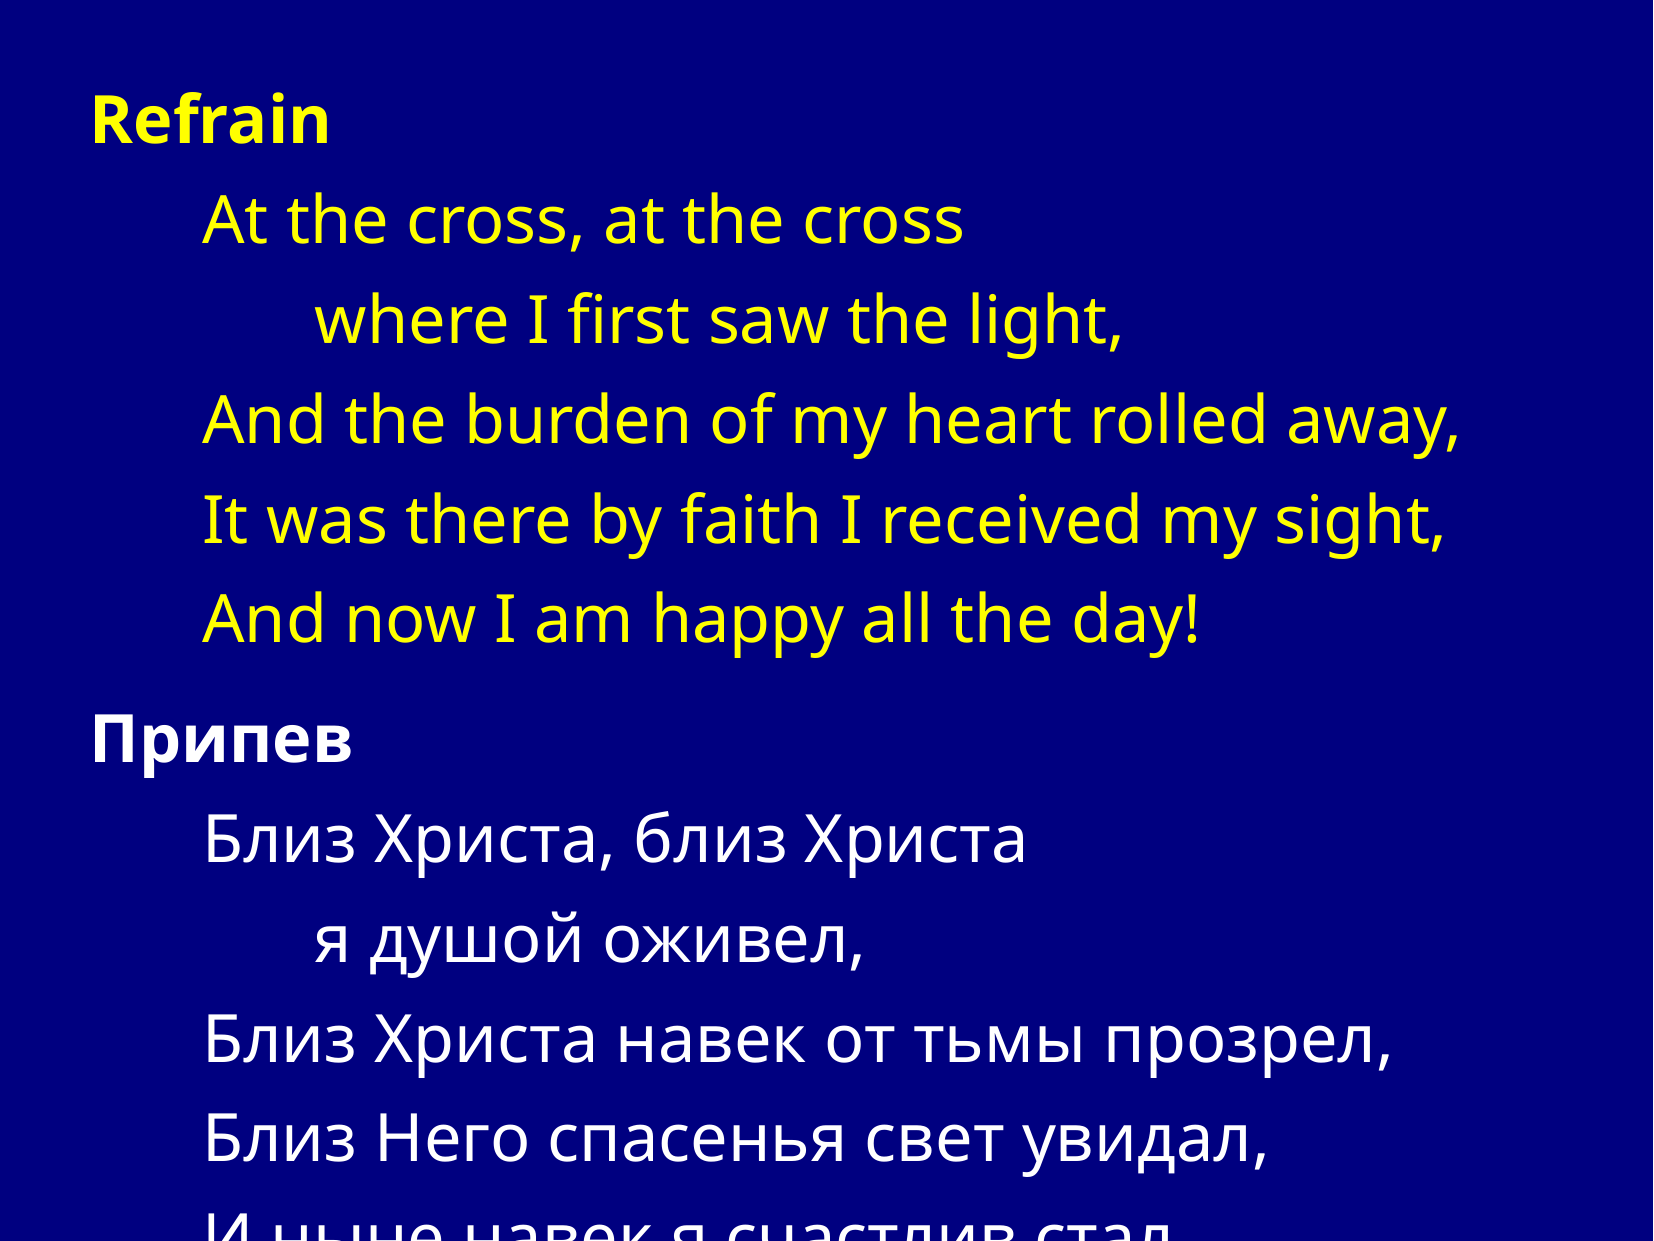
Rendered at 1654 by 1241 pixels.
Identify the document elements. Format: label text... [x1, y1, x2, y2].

text_box Refrain At the cross, at the cross where I first saw the light, And the burden of my heart rolled away, It was there by faith I received my sight, And now I am happy all the day! [75, 56, 1653, 638]
text_box Припев Близ Христа, близ Христа я душой оживел, Близ Христа навек от тьмы прозрел, Близ Него спасенья свет увидал, И ныне навек я счастлив стал. [75, 675, 1576, 1241]
